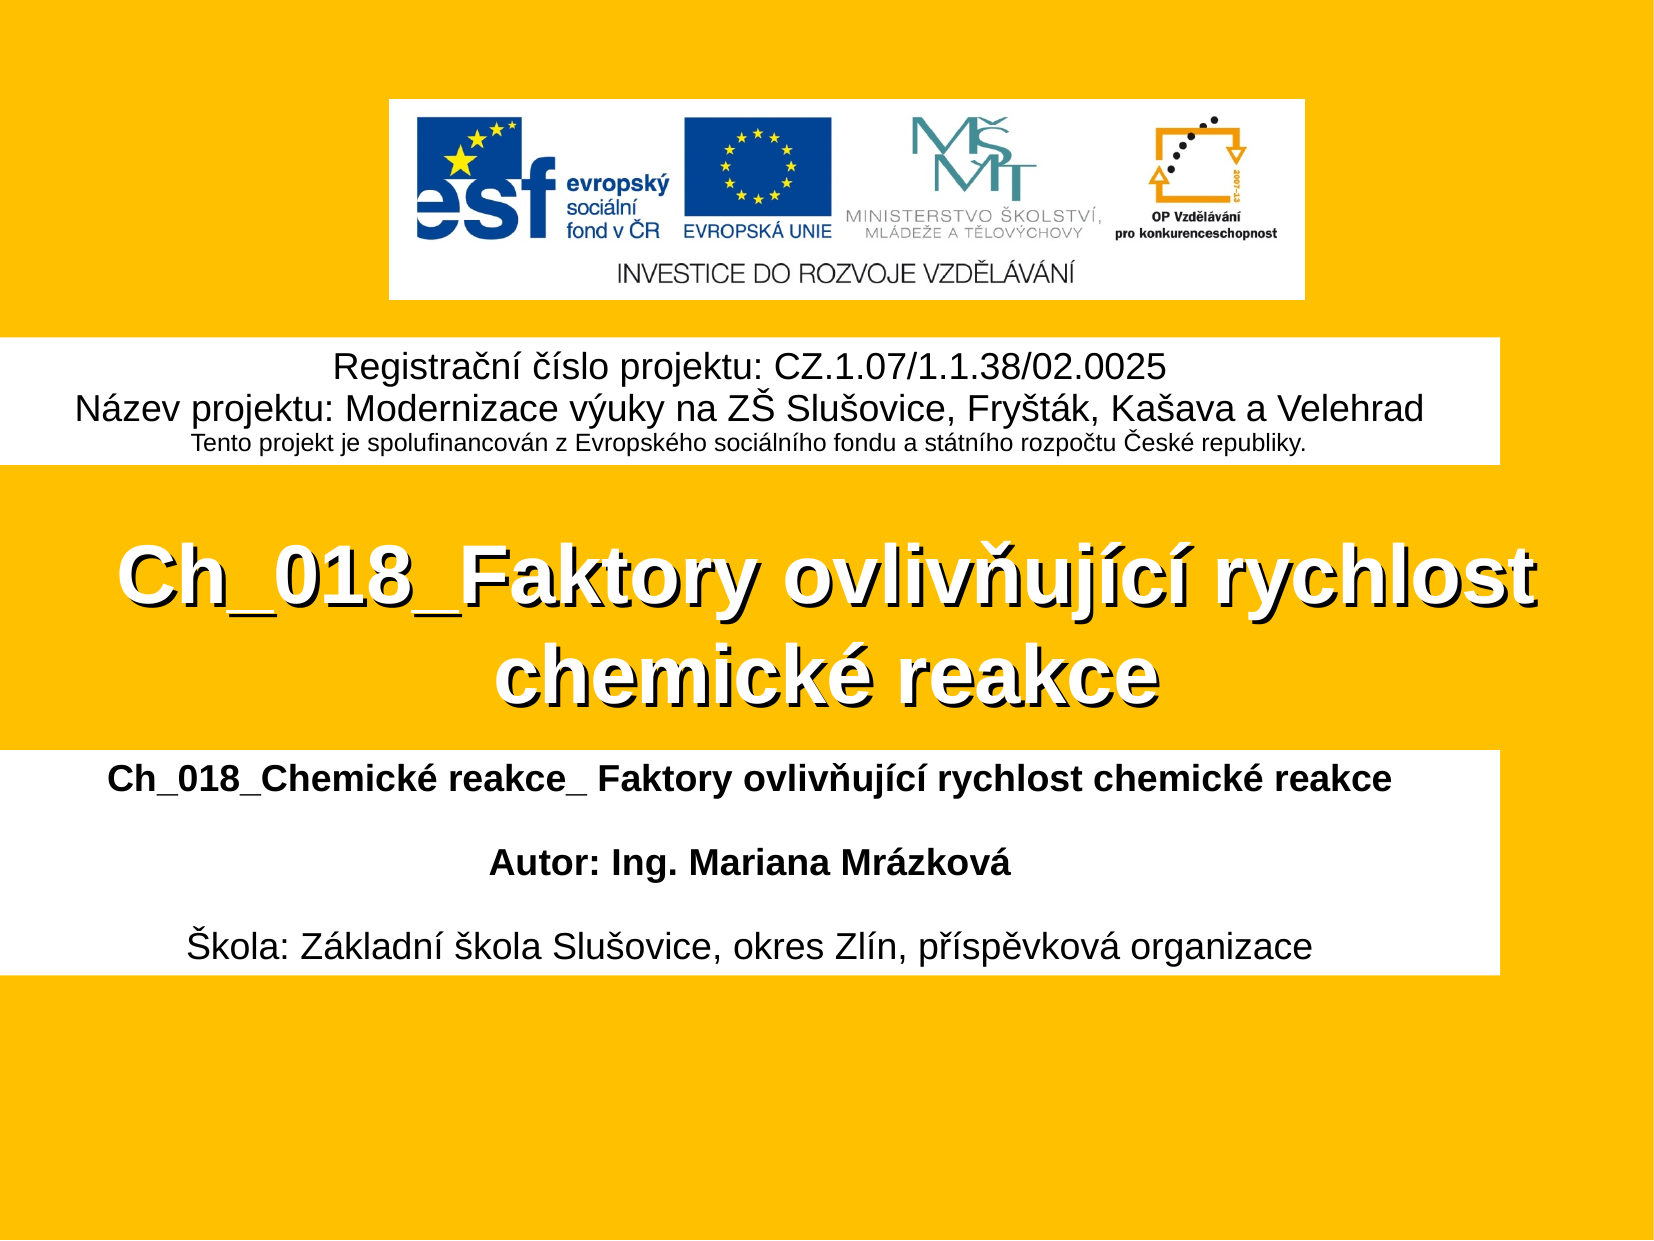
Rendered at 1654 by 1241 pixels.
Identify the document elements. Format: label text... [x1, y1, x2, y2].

text_box Registrační číslo projektu: CZ.1.07/1.1.38/02.0025 Název projektu: Modernizace výuky na ZŠ Slušovice, Fryšták, Kašava a Velehrad Tento projekt je spolufinancován z Evropského sociálního fondu a státního rozpočtu České republiky. [0, 337, 1501, 465]
title Ch_018_Faktory ovlivňující rychlost chemické reakce [82, 512, 1571, 728]
text_box Ch_018_Chemické reakce_ Faktory ovlivňující rychlost chemické reakce Autor: Ing. Mariana Mrázková Škola: Základní škola Slušovice, okres Zlín, příspěvková organizace [0, 750, 1501, 976]
picture [389, 99, 1305, 300]
